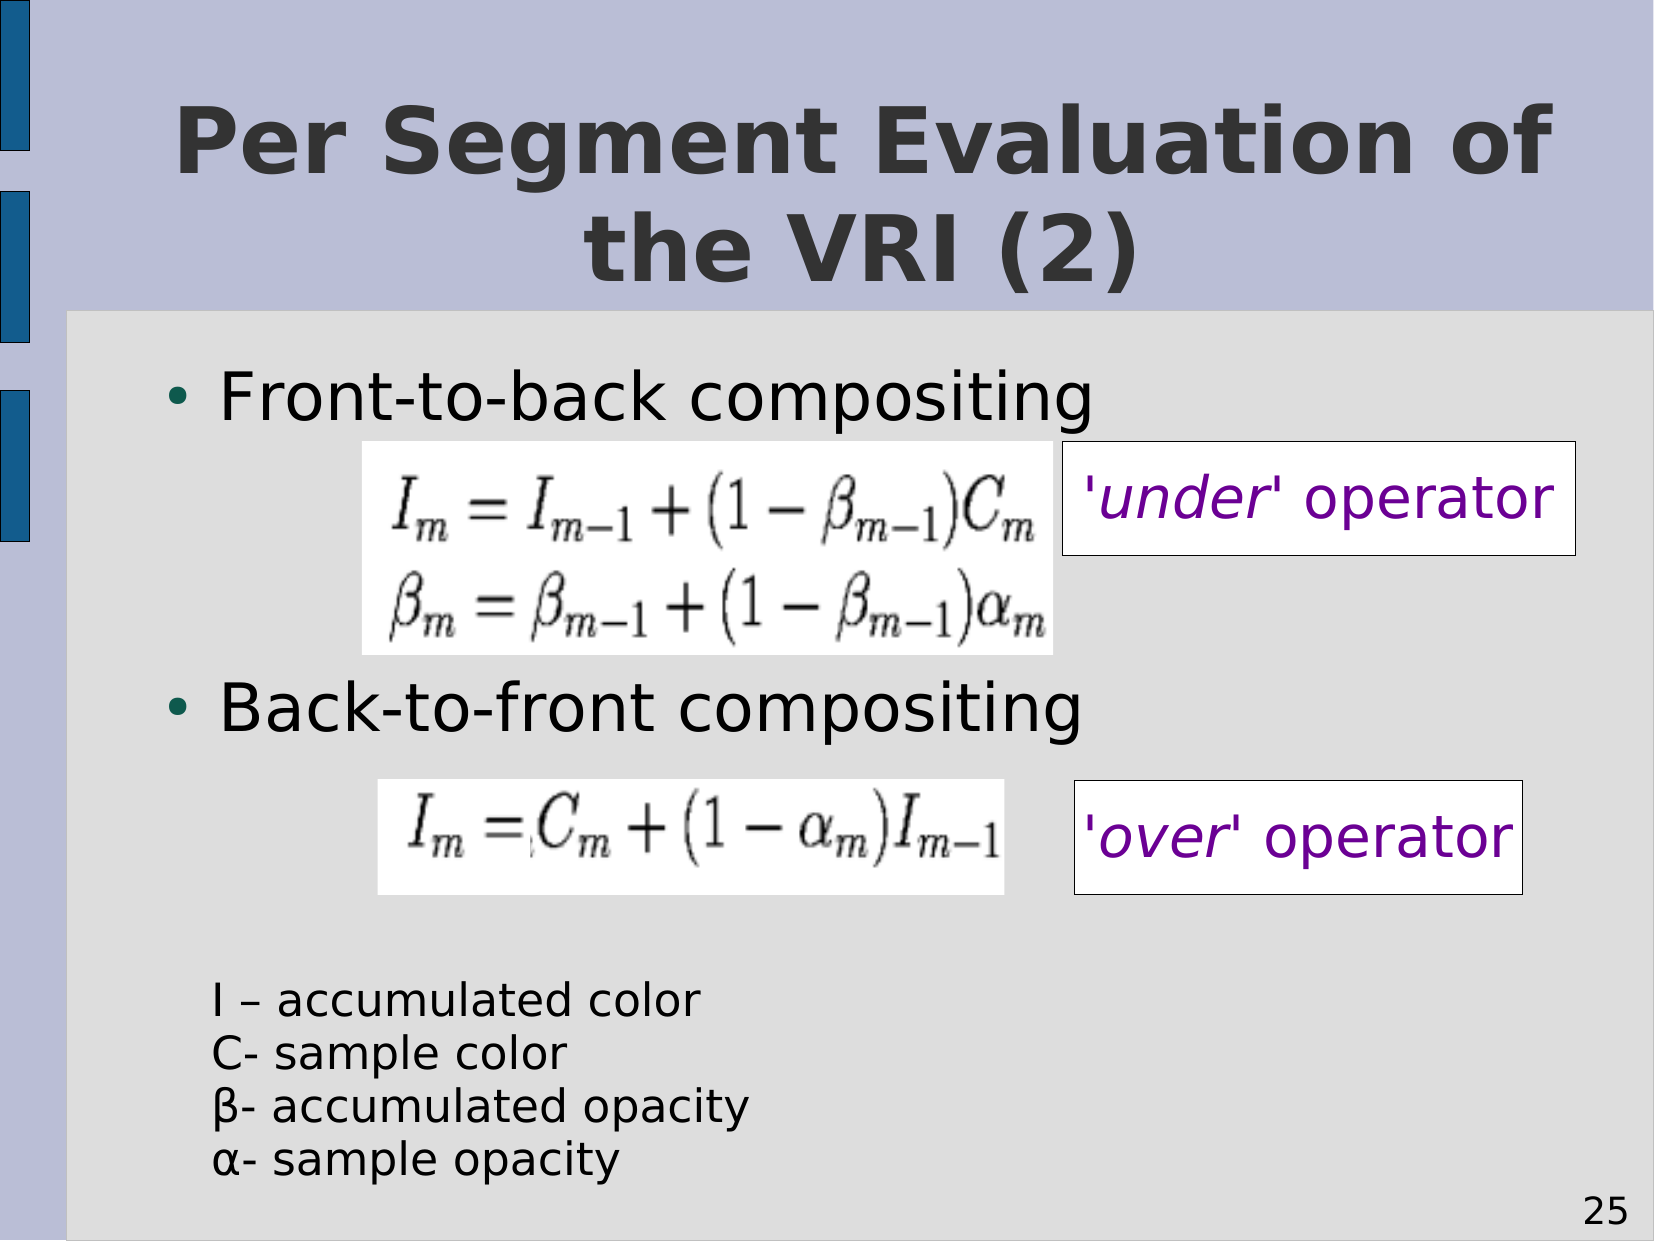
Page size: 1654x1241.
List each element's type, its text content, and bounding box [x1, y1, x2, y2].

title Per Segment Evaluation of the VRI (2) [112, 88, 1615, 303]
text_box I – accumulated color C- sample color β- accumulated opacity α- sample opacity [196, 966, 766, 1194]
text_box 'under' operator [1062, 441, 1576, 556]
list Front-to-back compositing Back-to-front compositing [148, 358, 1553, 1075]
text_box 'over' operator [1074, 780, 1523, 895]
picture [361, 441, 1054, 655]
picture [377, 779, 1005, 895]
